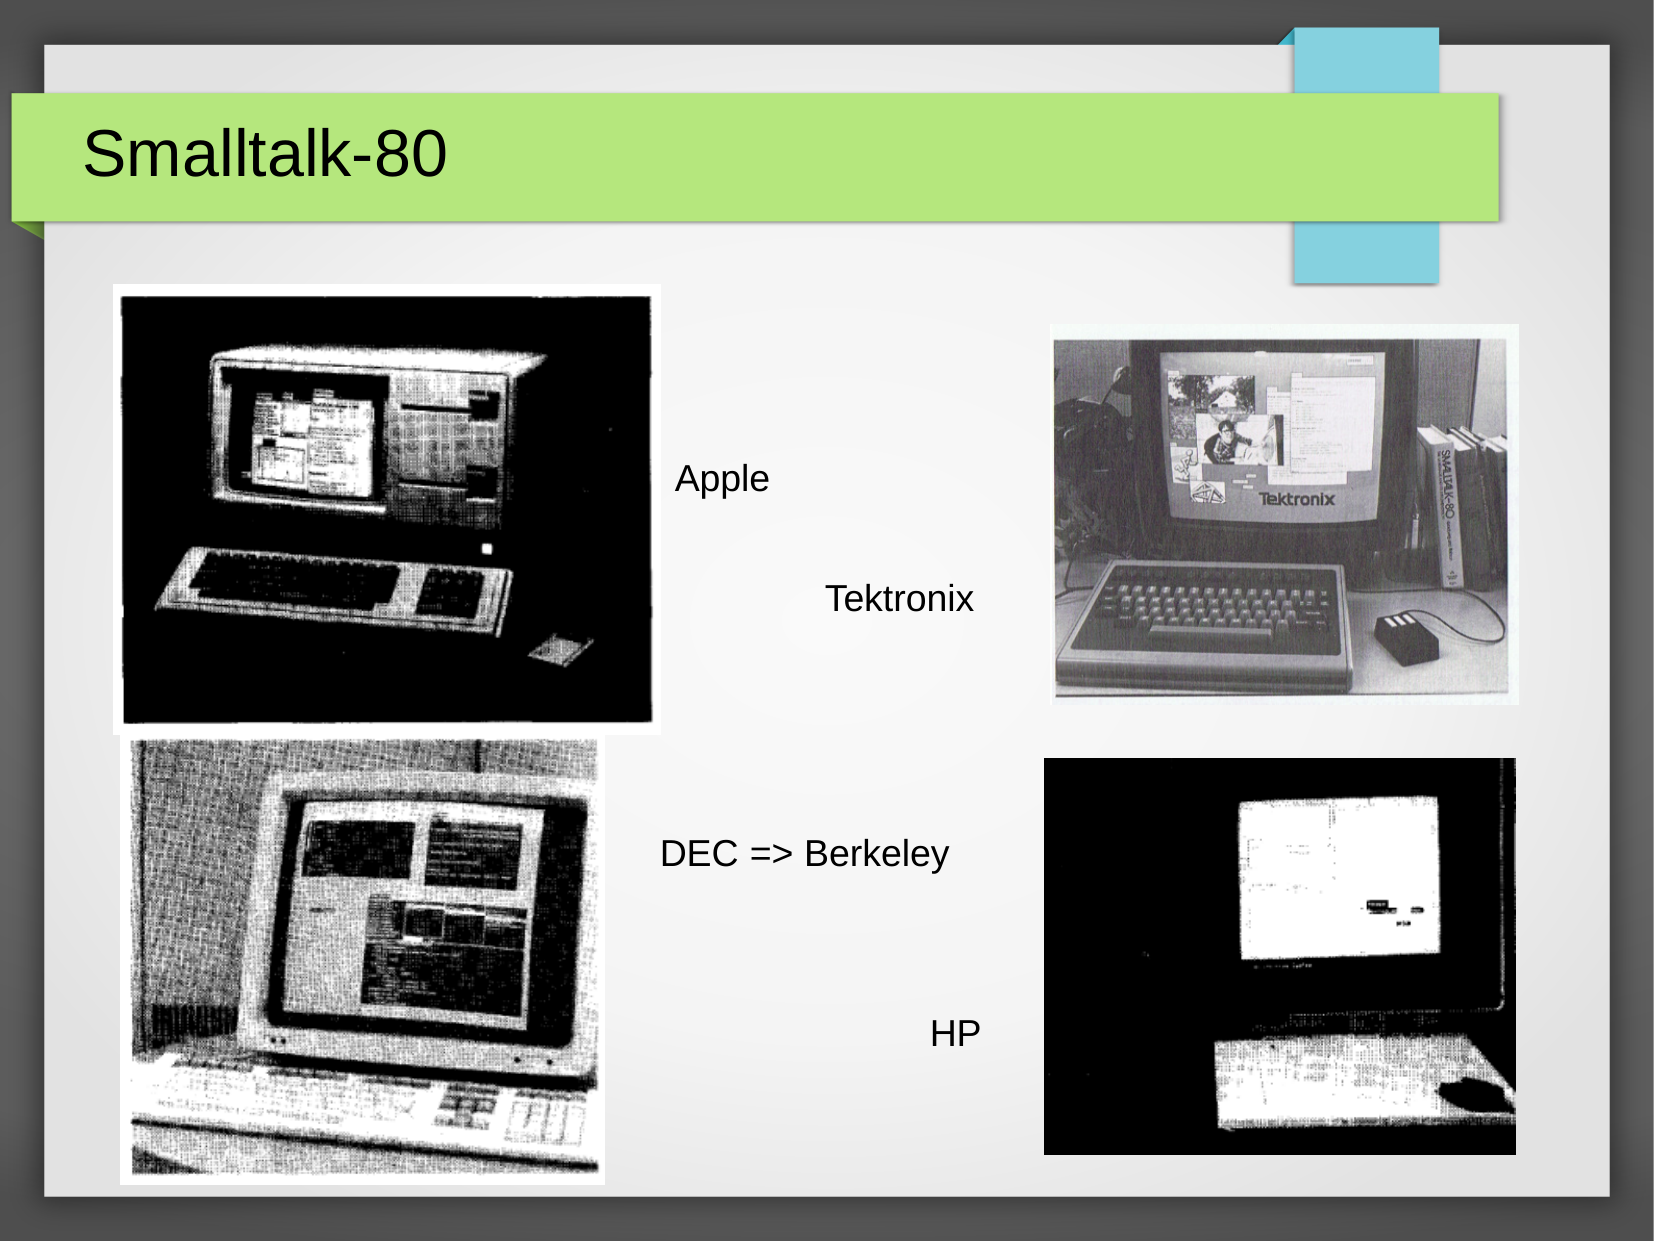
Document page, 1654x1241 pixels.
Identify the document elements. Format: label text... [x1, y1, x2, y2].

picture [0, 0, 1654, 1241]
text_box Apple [660, 450, 856, 507]
title Smalltalk-80 [82, 94, 1264, 213]
text_box HP [915, 1005, 1045, 1062]
text_box => Berkeley [735, 825, 1021, 886]
text_box Tektronix [810, 570, 1081, 627]
text_box DEC [645, 825, 735, 882]
